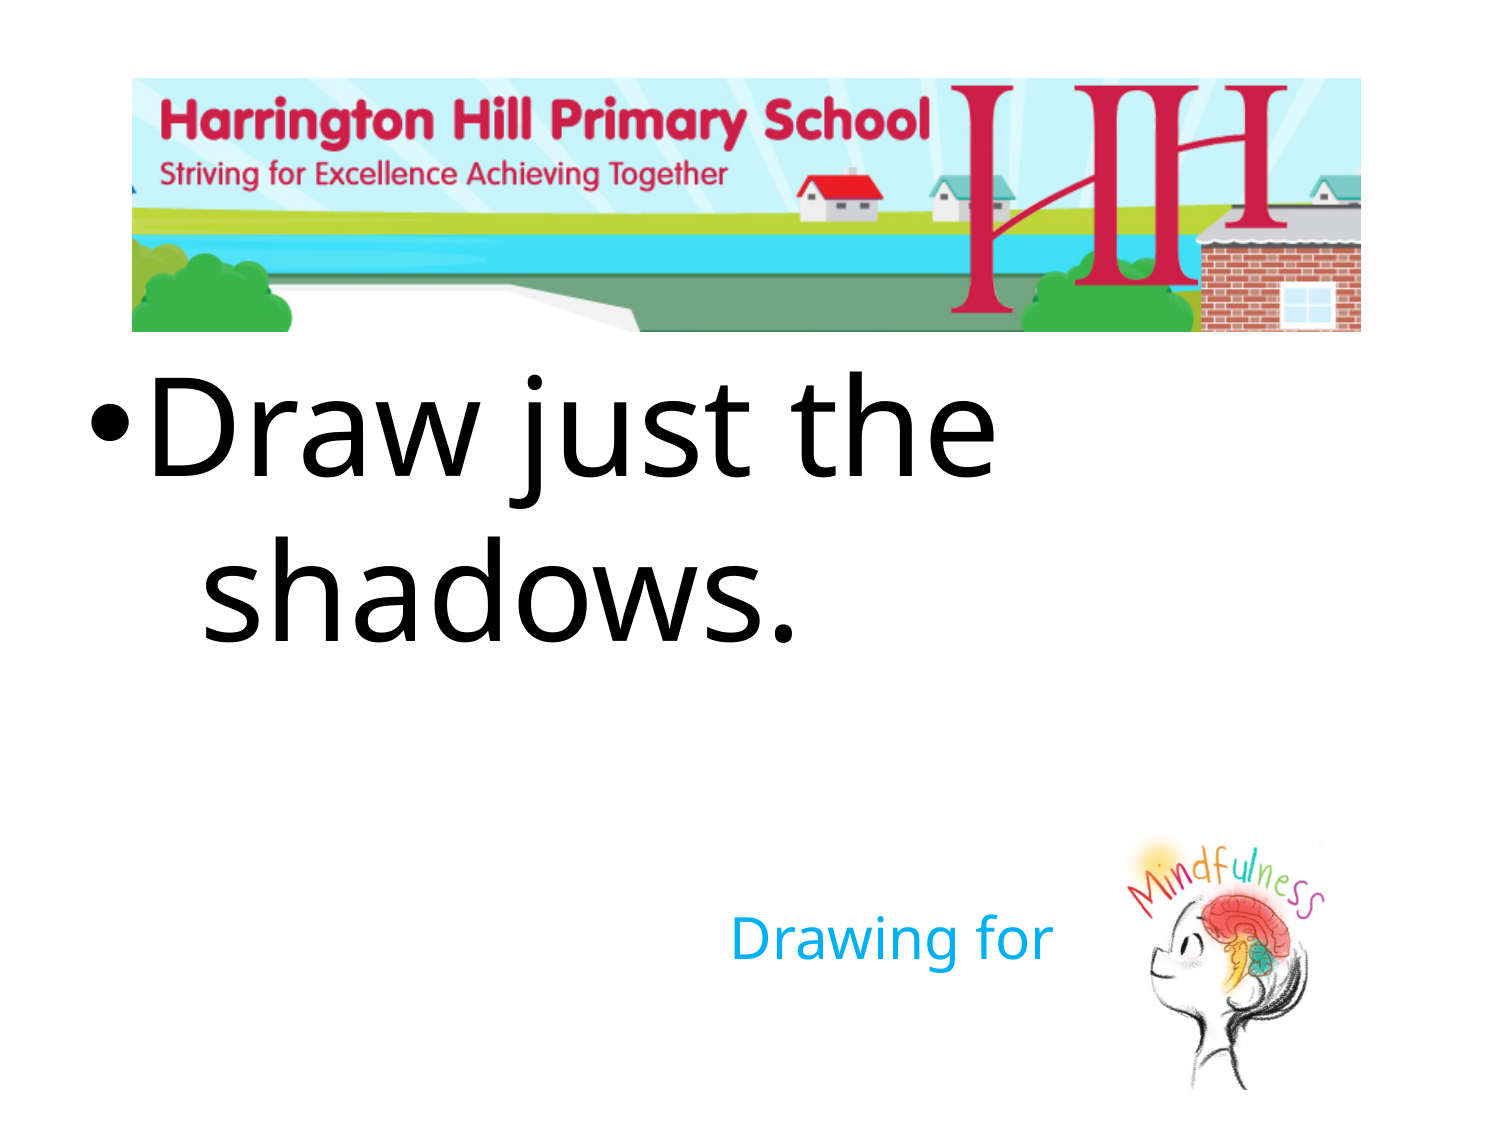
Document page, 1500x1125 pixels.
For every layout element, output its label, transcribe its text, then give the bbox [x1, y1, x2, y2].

picture [1104, 834, 1338, 1090]
list Draw just the shadows. [71, 331, 1422, 1074]
text_box Drawing for [714, 893, 1128, 980]
picture [132, 78, 1361, 332]
